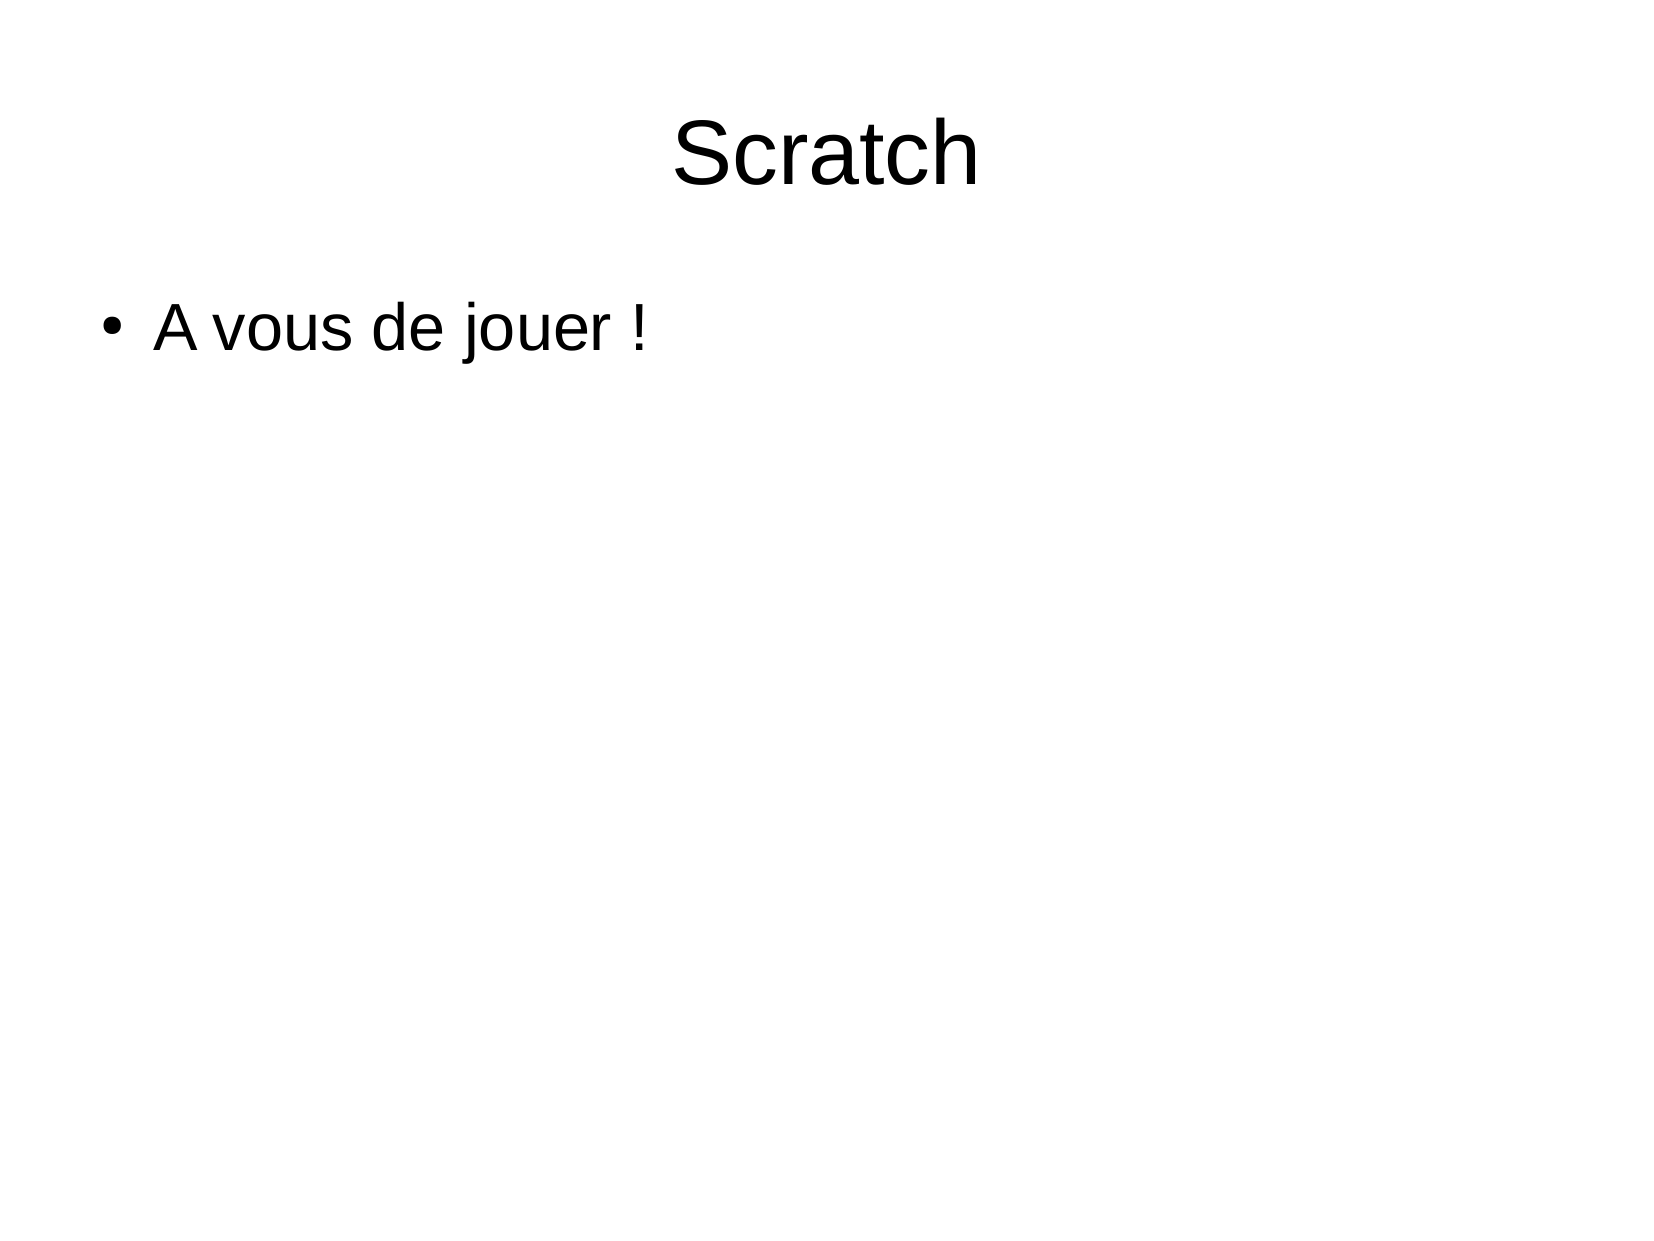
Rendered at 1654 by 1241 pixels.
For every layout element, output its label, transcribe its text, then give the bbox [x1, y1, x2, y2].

title Scratch [82, 49, 1571, 257]
list A vous de jouer ! [82, 290, 1571, 1109]
